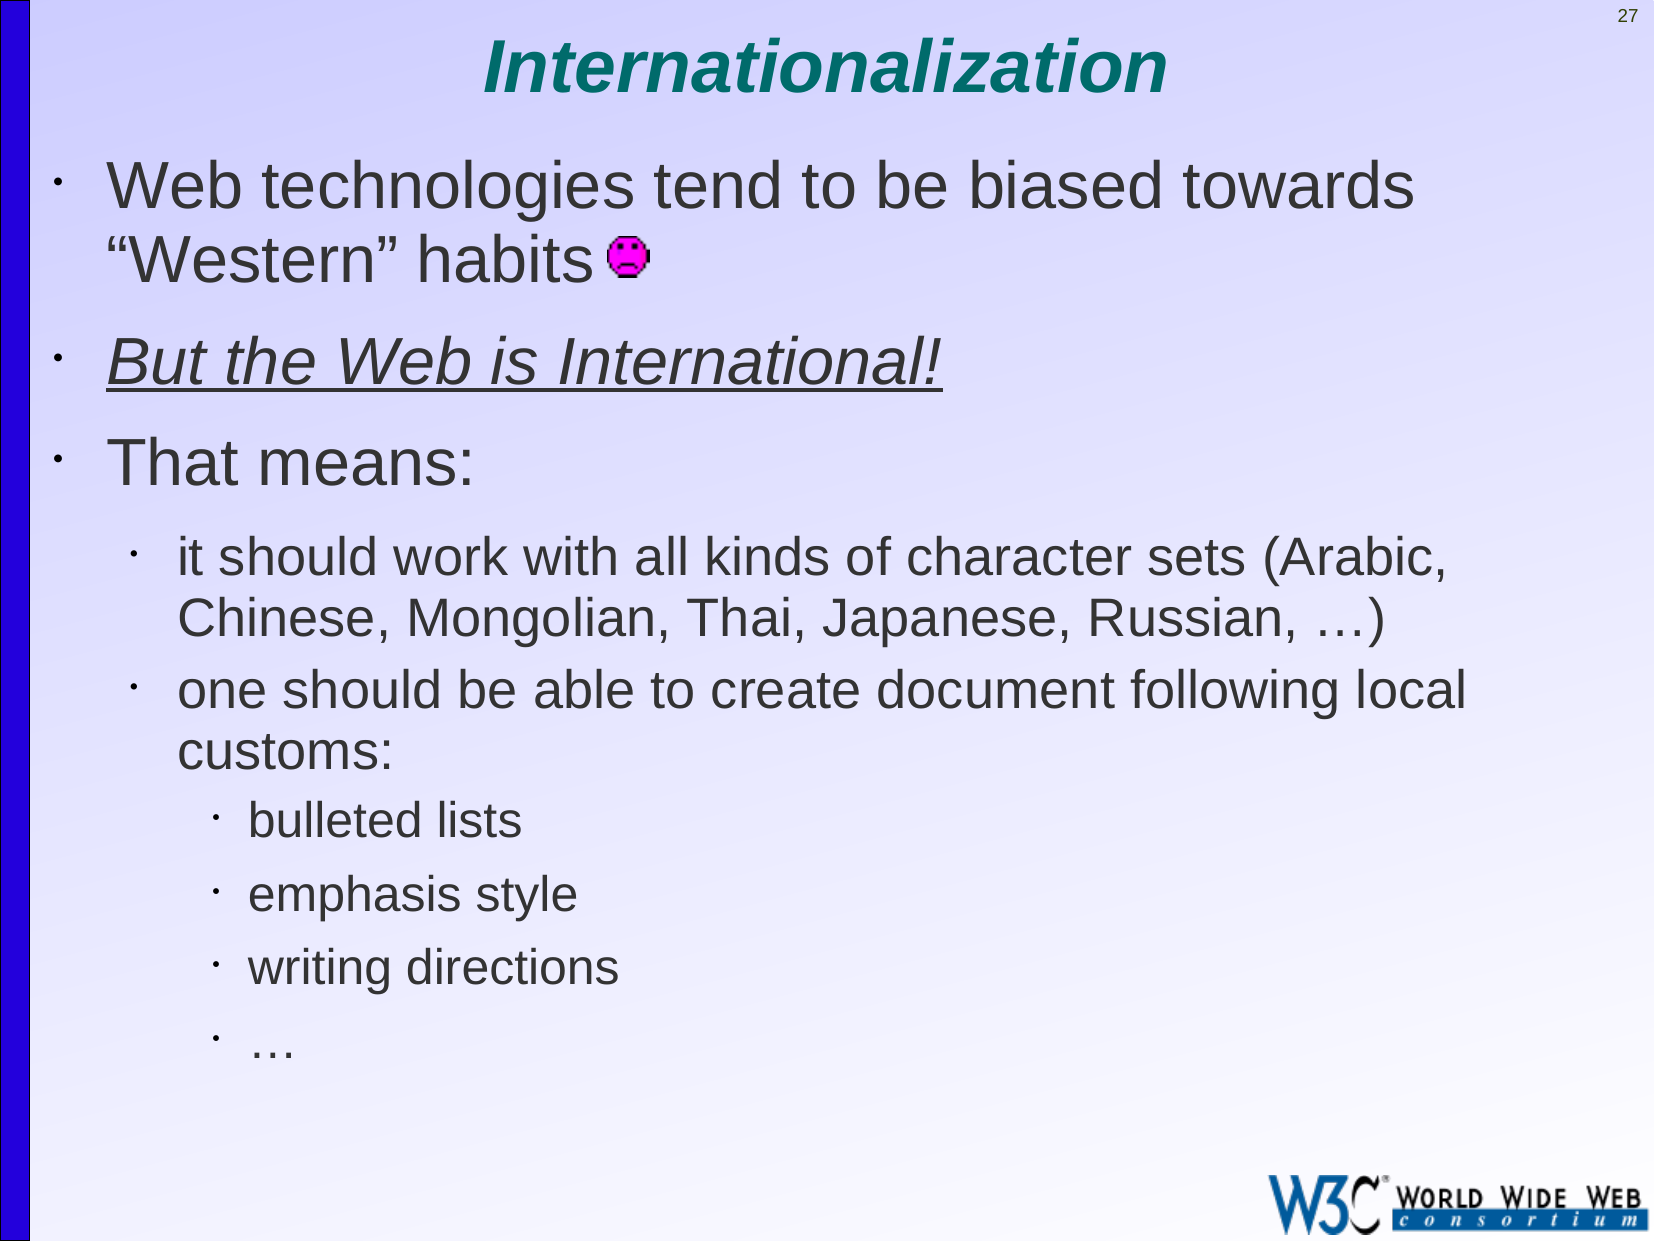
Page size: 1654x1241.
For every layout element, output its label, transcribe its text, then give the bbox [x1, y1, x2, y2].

picture [607, 236, 650, 278]
title Internationalization [0, 13, 1654, 117]
list Web technologies tend to be biased towards “Western” habits But the Web is International! That means: it should work with all kinds of character sets (Arabic, Chinese, Mongolian, Thai, Japanese, Russian, …) one should be able to create document following local customs: bulleted lists emphasis style writing directions … [35, 147, 1618, 1119]
picture [1263, 1175, 1654, 1235]
